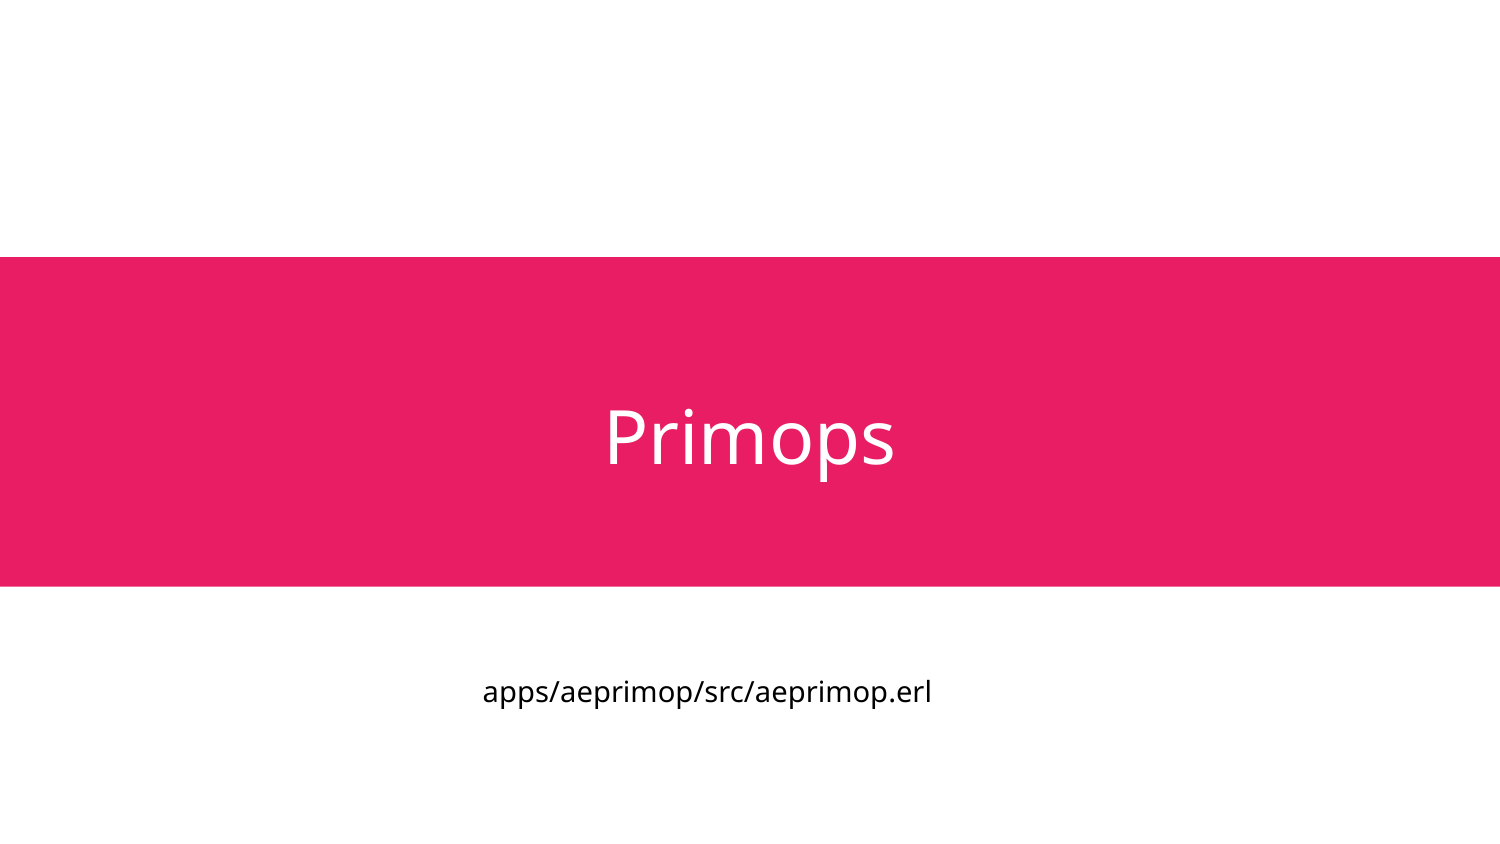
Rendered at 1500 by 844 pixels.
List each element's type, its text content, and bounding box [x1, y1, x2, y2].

title Primops [70, 309, 1430, 559]
text_box apps/aeprimop/src/aeprimop.erl [467, 658, 1033, 736]
